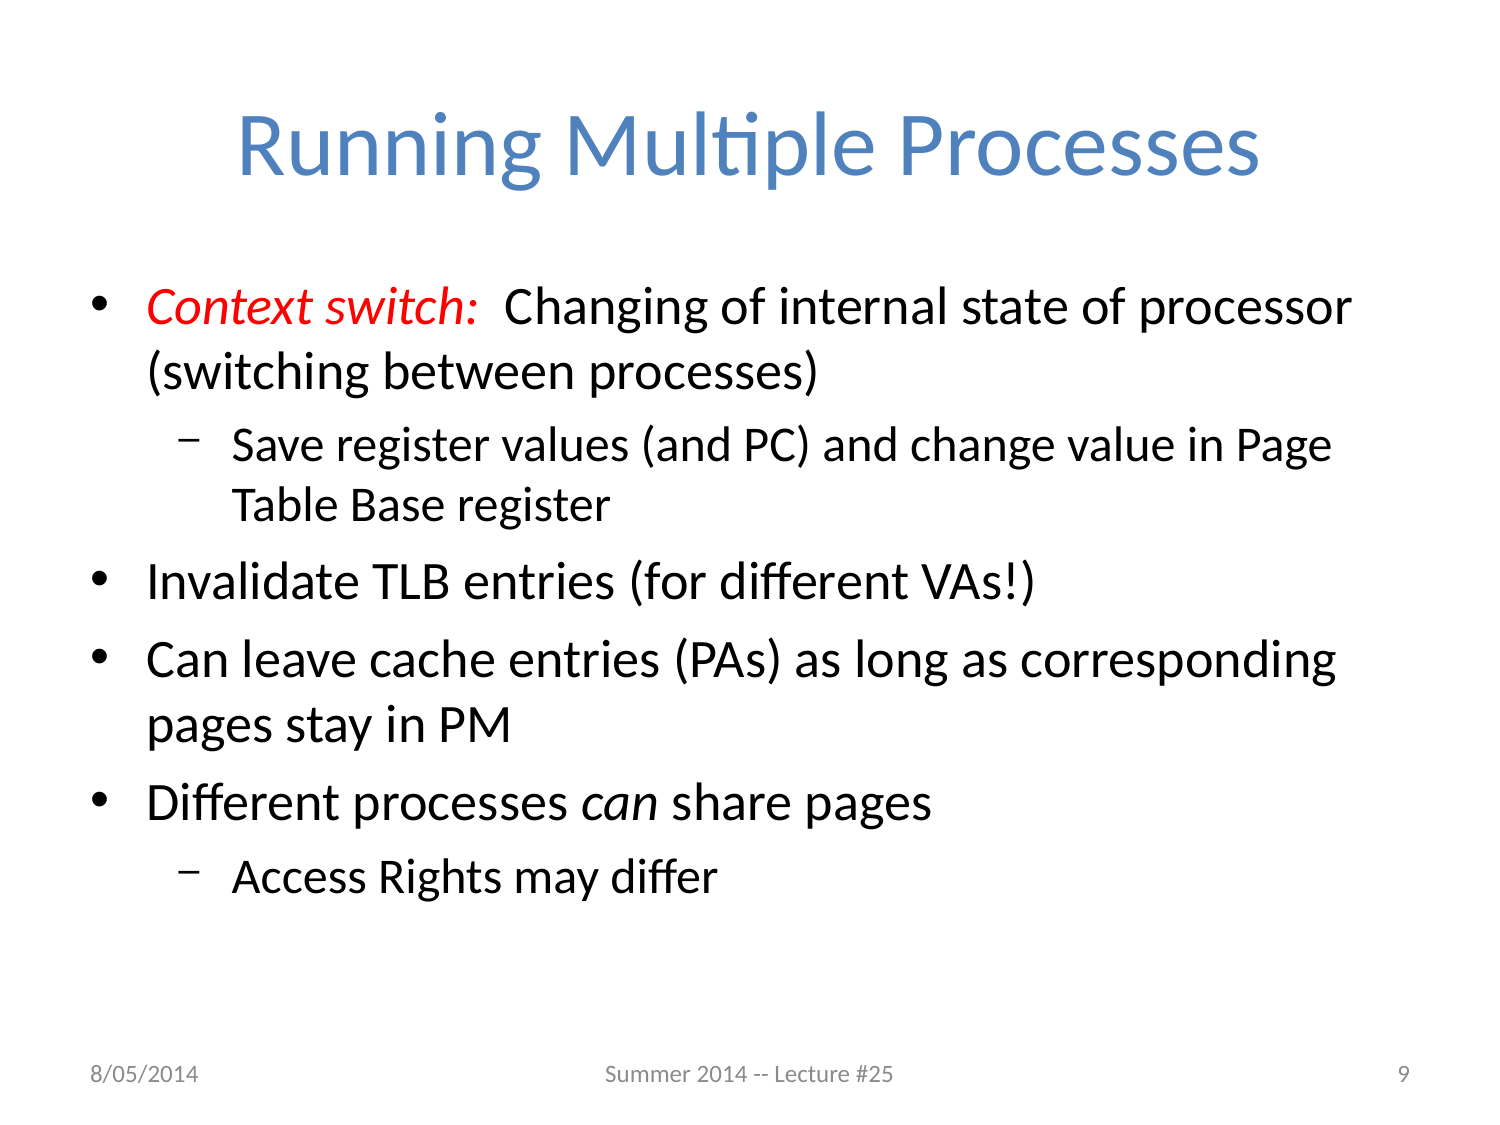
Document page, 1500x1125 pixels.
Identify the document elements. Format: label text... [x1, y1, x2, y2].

footer Summer 2014 -- Lecture #25 [512, 1042, 988, 1103]
slide_number <number> [1074, 1042, 1425, 1103]
slide_number 8/05/2014 [75, 1042, 425, 1103]
list Context switch: Changing of internal state of processor (switching between processes) Save register values (and PC) and change value in Page Table Base register Invalidate TLB entries (for different VAs!) Can leave cache entries (PAs) as long as corresponding pages stay in PM Different processes can share pages Access Rights may differ [75, 262, 1425, 1073]
title Running Multiple Processes [75, 45, 1425, 233]
